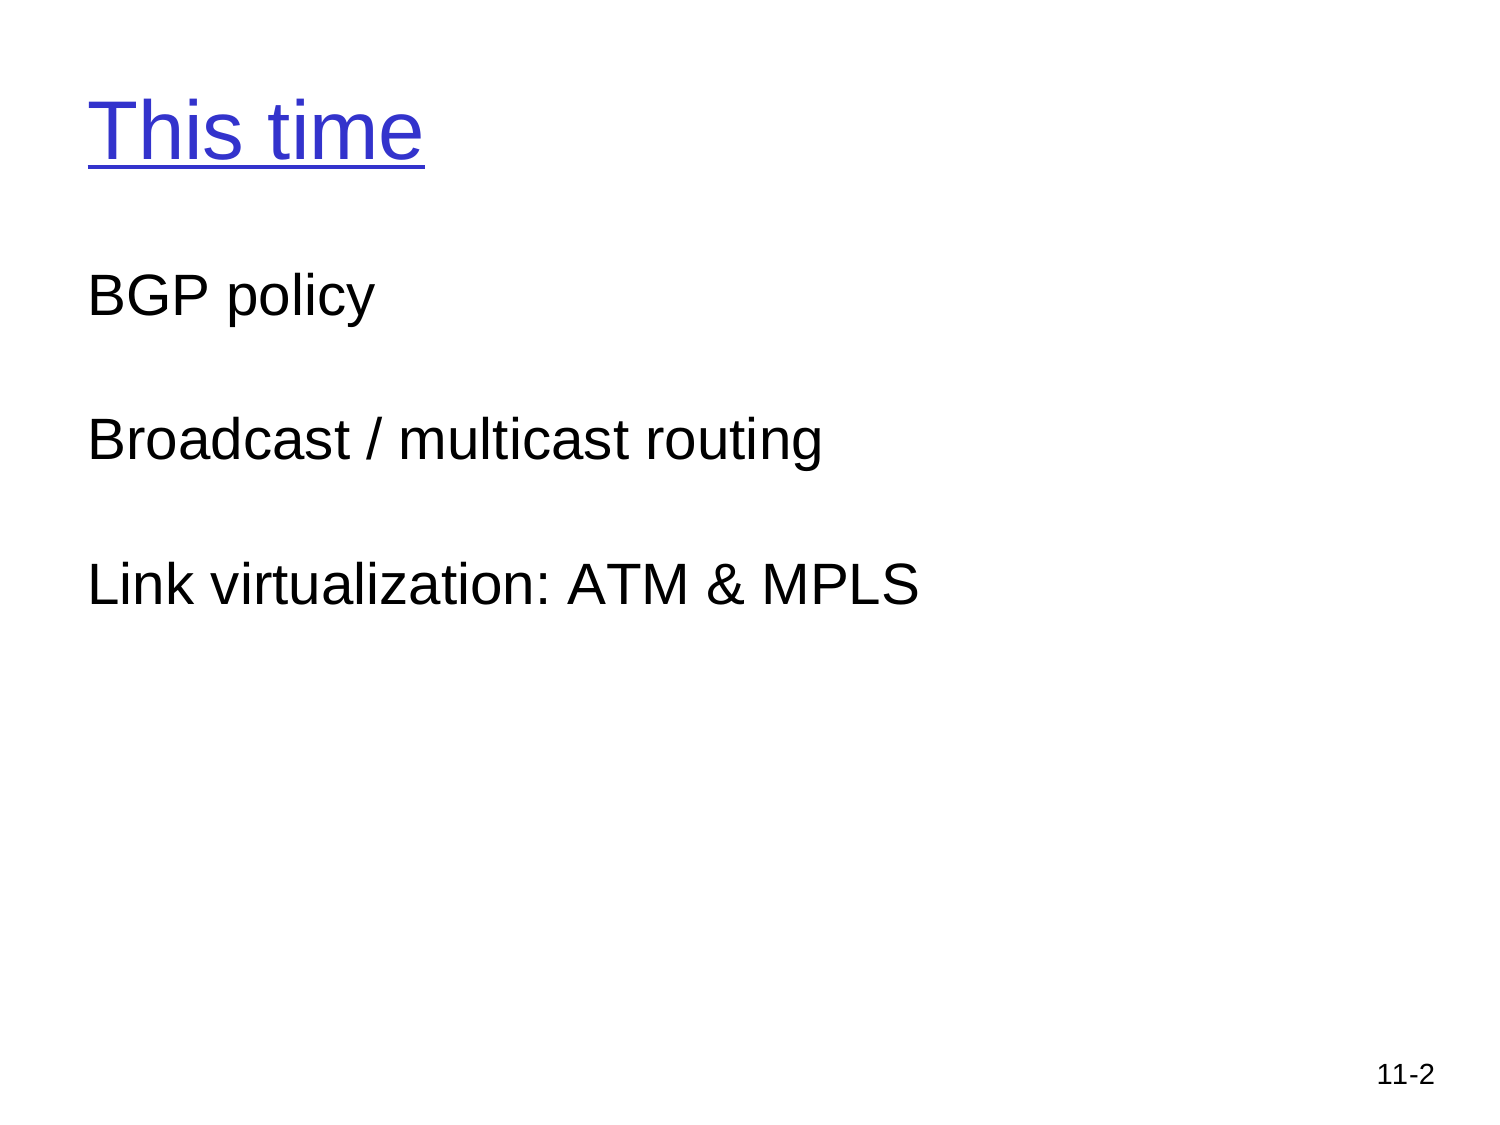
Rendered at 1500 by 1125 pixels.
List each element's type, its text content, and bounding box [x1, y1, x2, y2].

title This time [87, 23, 1363, 239]
list BGP policy Broadcast / multicast routing Link virtualization: ATM & MPLS [87, 262, 1363, 1026]
